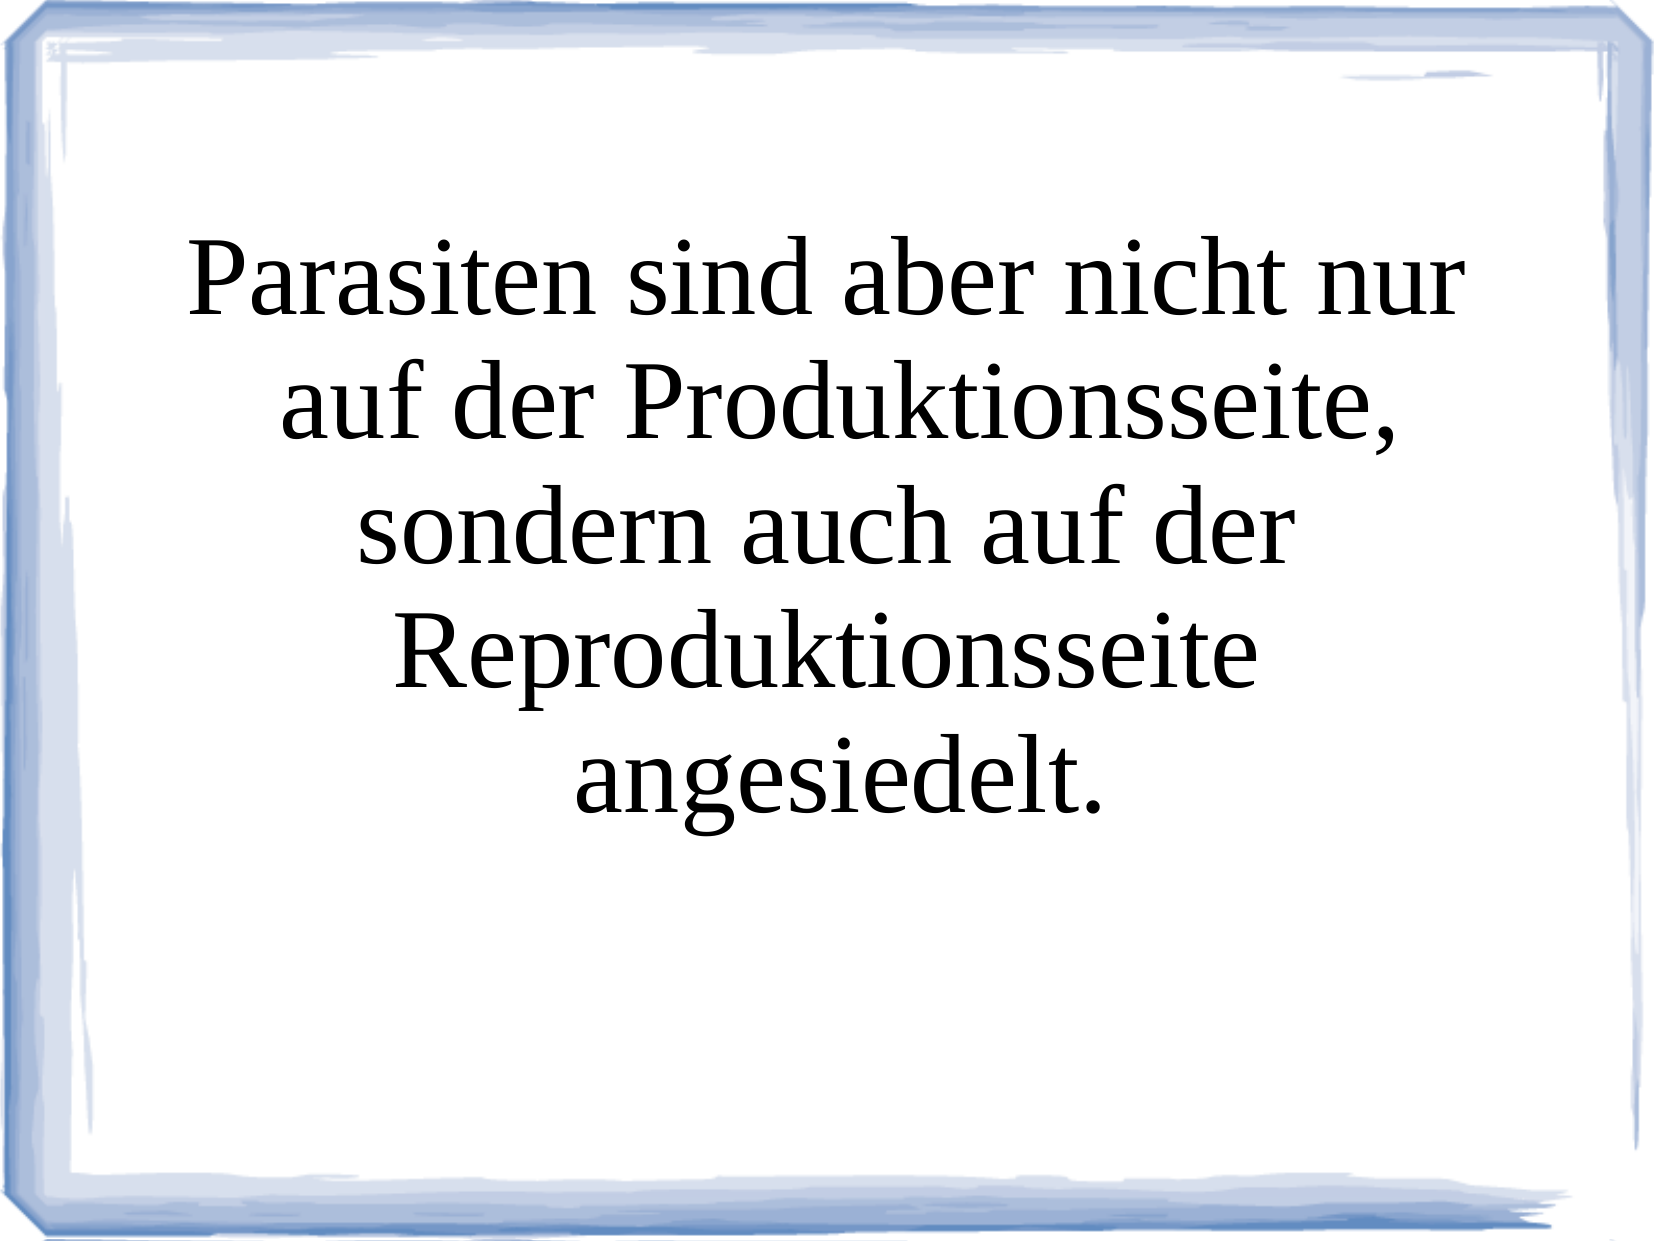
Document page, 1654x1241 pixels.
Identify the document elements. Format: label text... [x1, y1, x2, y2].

text_box Parasiten sind aber nicht nur auf der Produktionsseite, sondern auch auf der Reproduktionsseite angesiedelt. [171, 206, 1512, 845]
picture [0, 0, 1654, 1241]
